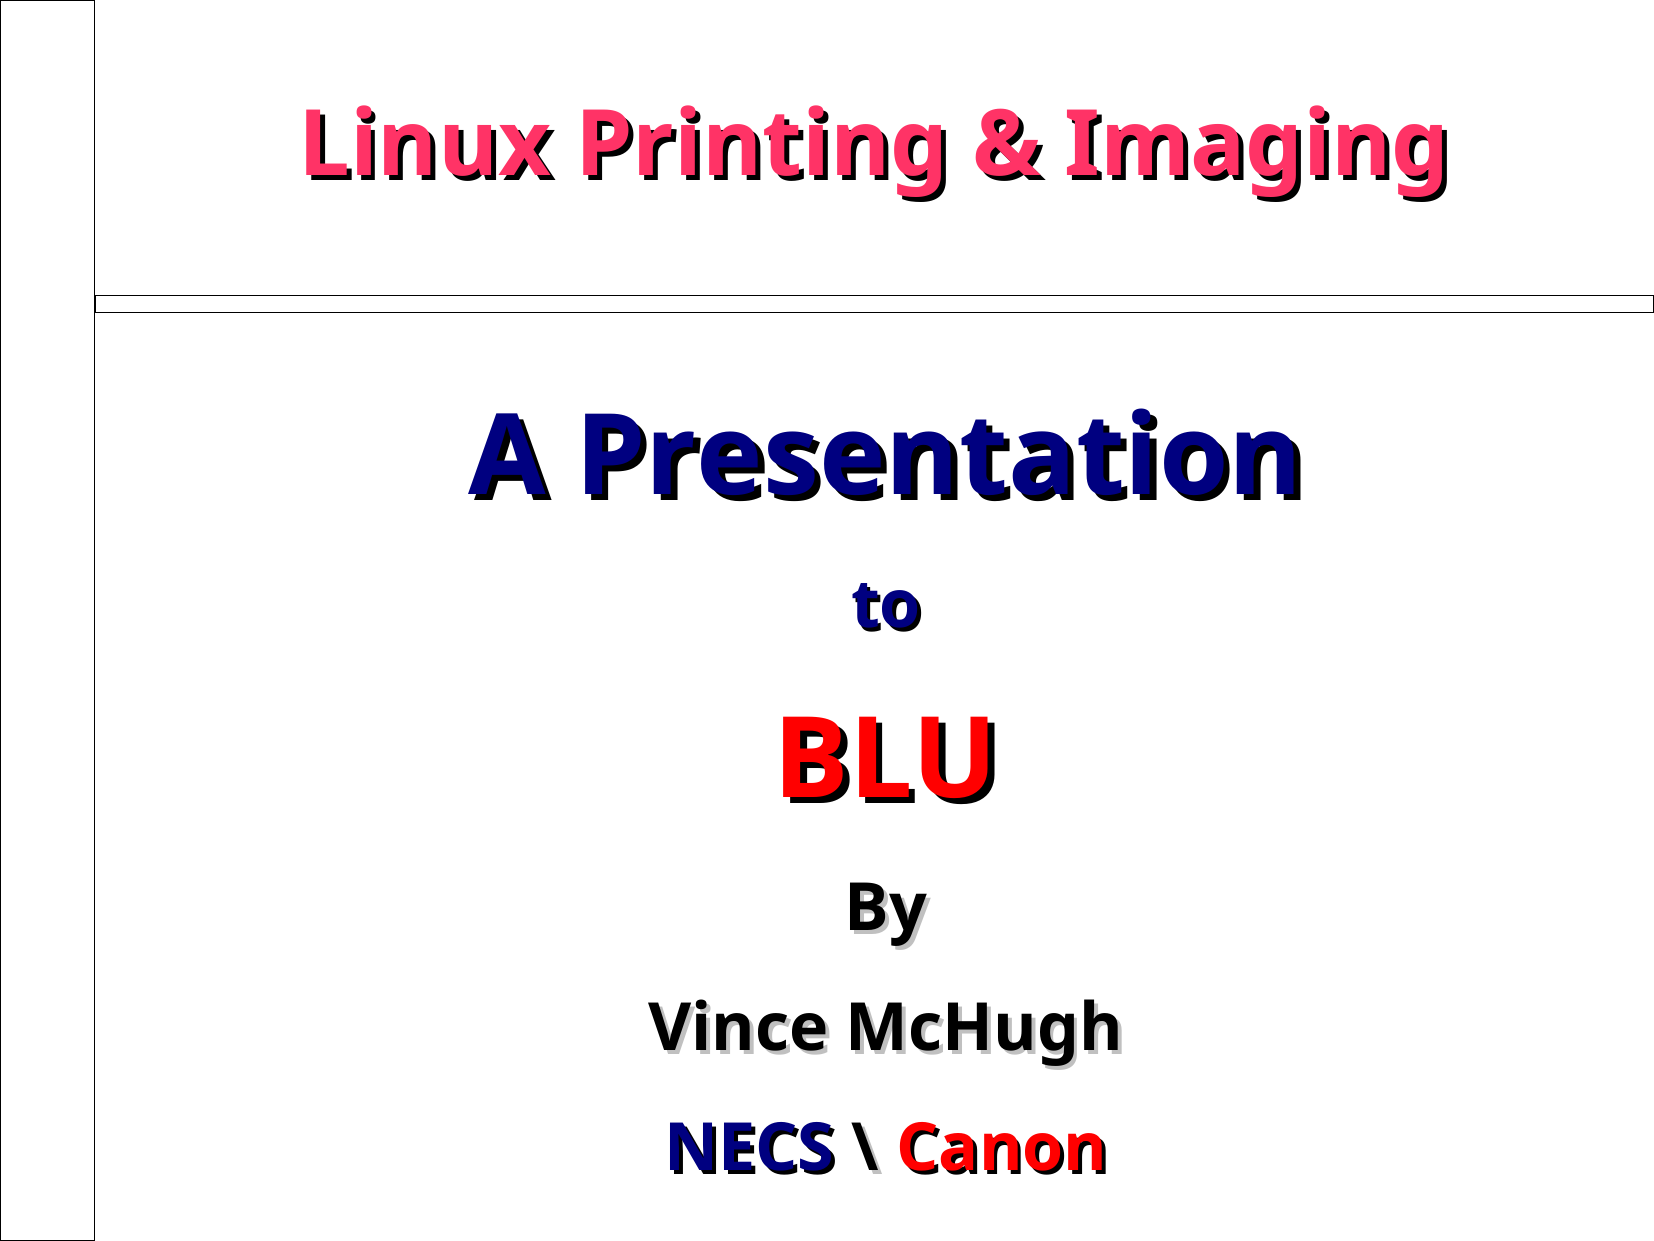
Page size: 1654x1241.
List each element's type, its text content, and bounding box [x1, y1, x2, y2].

text_box Linux Printing & Imaging [95, 0, 1654, 281]
text_box A Presentation to BLU By Vince McHugh NECS \ Canon [217, 341, 1555, 1223]
